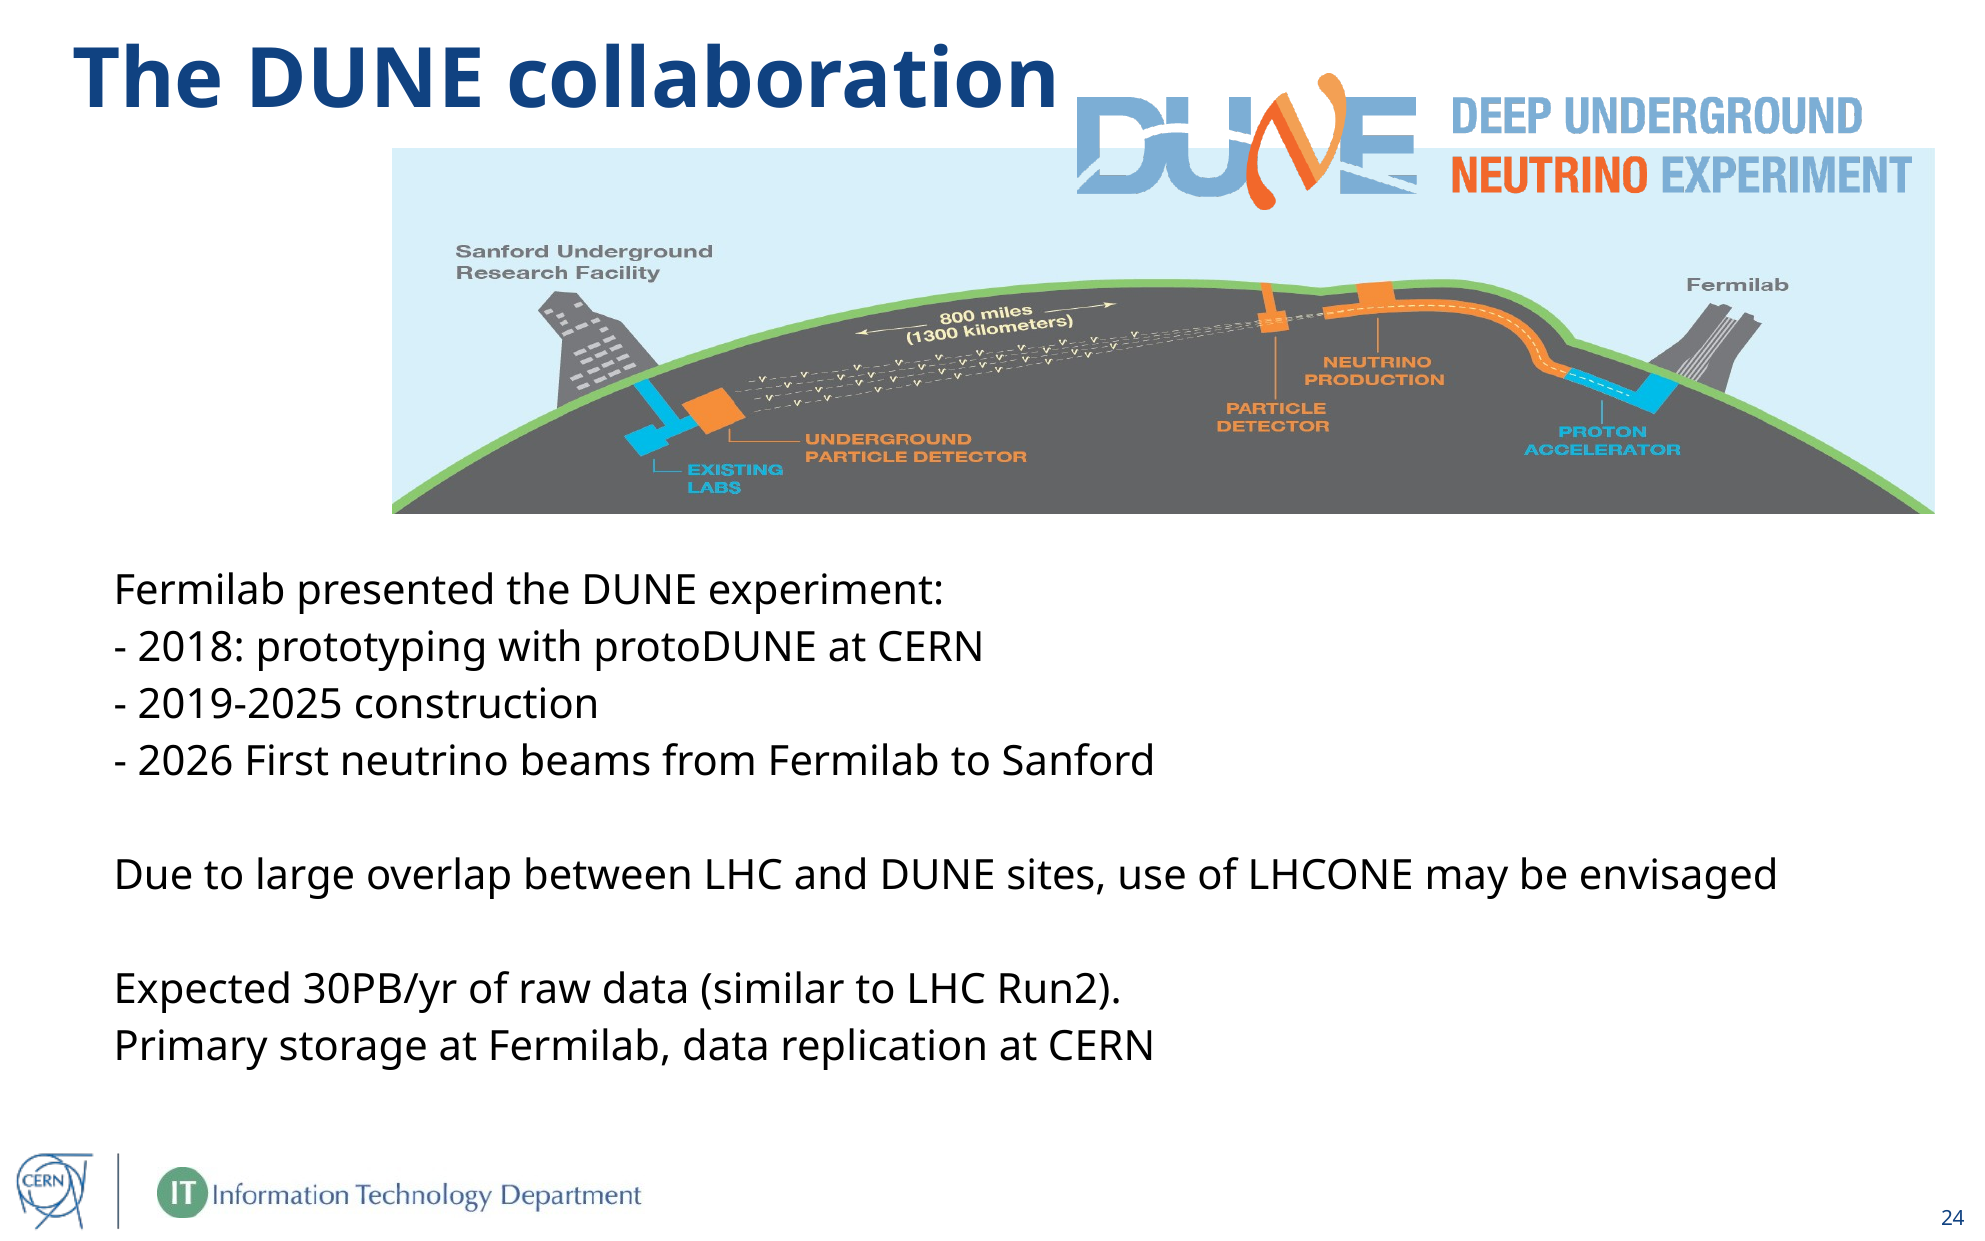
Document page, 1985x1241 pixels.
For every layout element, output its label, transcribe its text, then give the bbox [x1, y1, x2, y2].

text_box Fermilab presented the DUNE experiment: - 2018: prototyping with protoDUNE at CERN - 2019-2025 construction - 2026 First neutrino beams from Fermilab to Sanford Due to large overlap between LHC and DUNE sites, use of LHCONE may be envisaged Expected 30PB/yr of raw data (similar to LHC Run2). Primary storage at Fermilab, data replication at CERN [98, 552, 1965, 1241]
picture [38, 1207, 55, 1215]
picture [51, 1200, 64, 1215]
picture [392, 73, 1935, 514]
title The DUNE collaboration [72, 0, 1834, 166]
picture [16, 1188, 64, 1236]
picture [19, 1188, 64, 1207]
